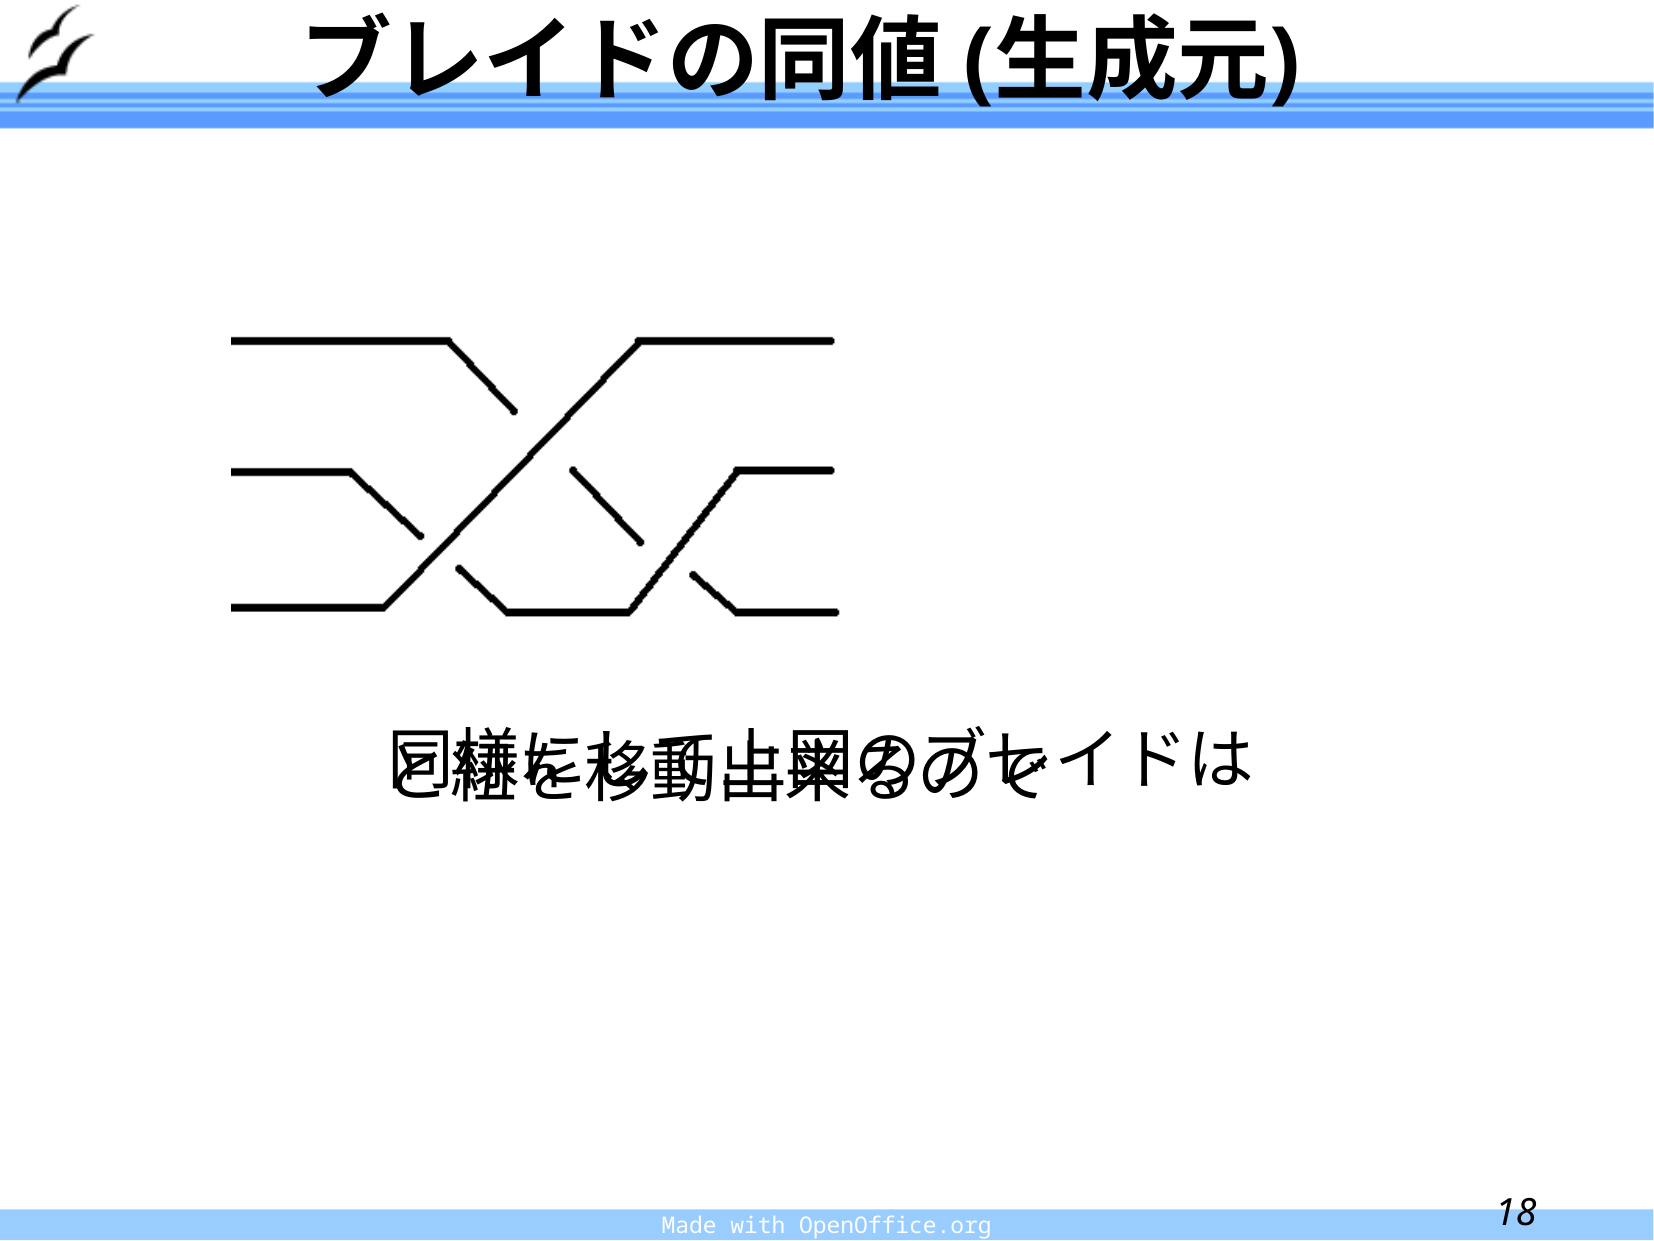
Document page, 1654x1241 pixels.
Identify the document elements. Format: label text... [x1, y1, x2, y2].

text_box と紐を移動出来るので [366, 708, 1548, 797]
title ブレイドの同値 (生成元) [94, 0, 1507, 107]
picture [201, 236, 857, 709]
subtitle 同様にして上図のブレイドは [76, 690, 1565, 818]
picture [0, 0, 1654, 133]
